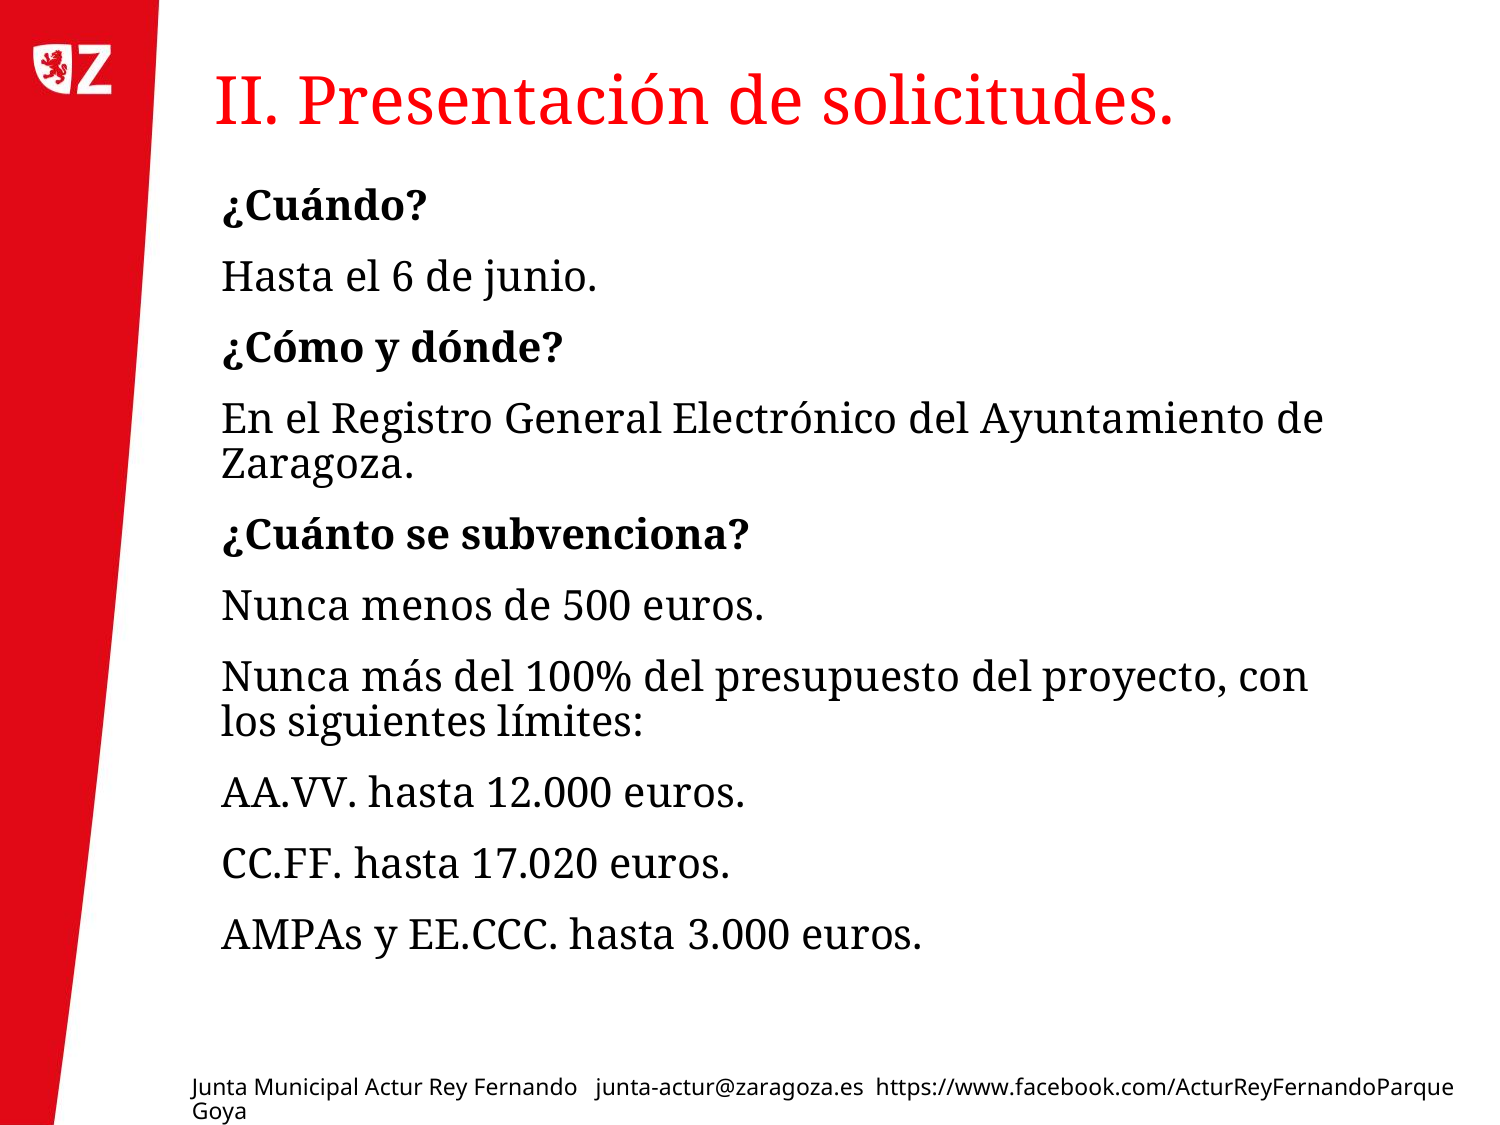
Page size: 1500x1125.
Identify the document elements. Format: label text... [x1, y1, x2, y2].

picture [0, 0, 160, 1125]
text_box ¿Cuándo? Hasta el 6 de junio. ¿Cómo y dónde? En el Registro General Electrónico del Ayuntamiento de Zaragoza. ¿Cuánto se subvenciona? Nunca menos de 500 euros. Nunca más del 100% del presupuesto del proyecto, con los siguientes límites: AA.VV. hasta 12.000 euros. CC.FF. hasta 17.020 euros. AMPAs y EE.CCC. hasta 3.000 euros. [206, 177, 1390, 967]
text_box II. Presentación de solicitudes. [199, 49, 1413, 146]
